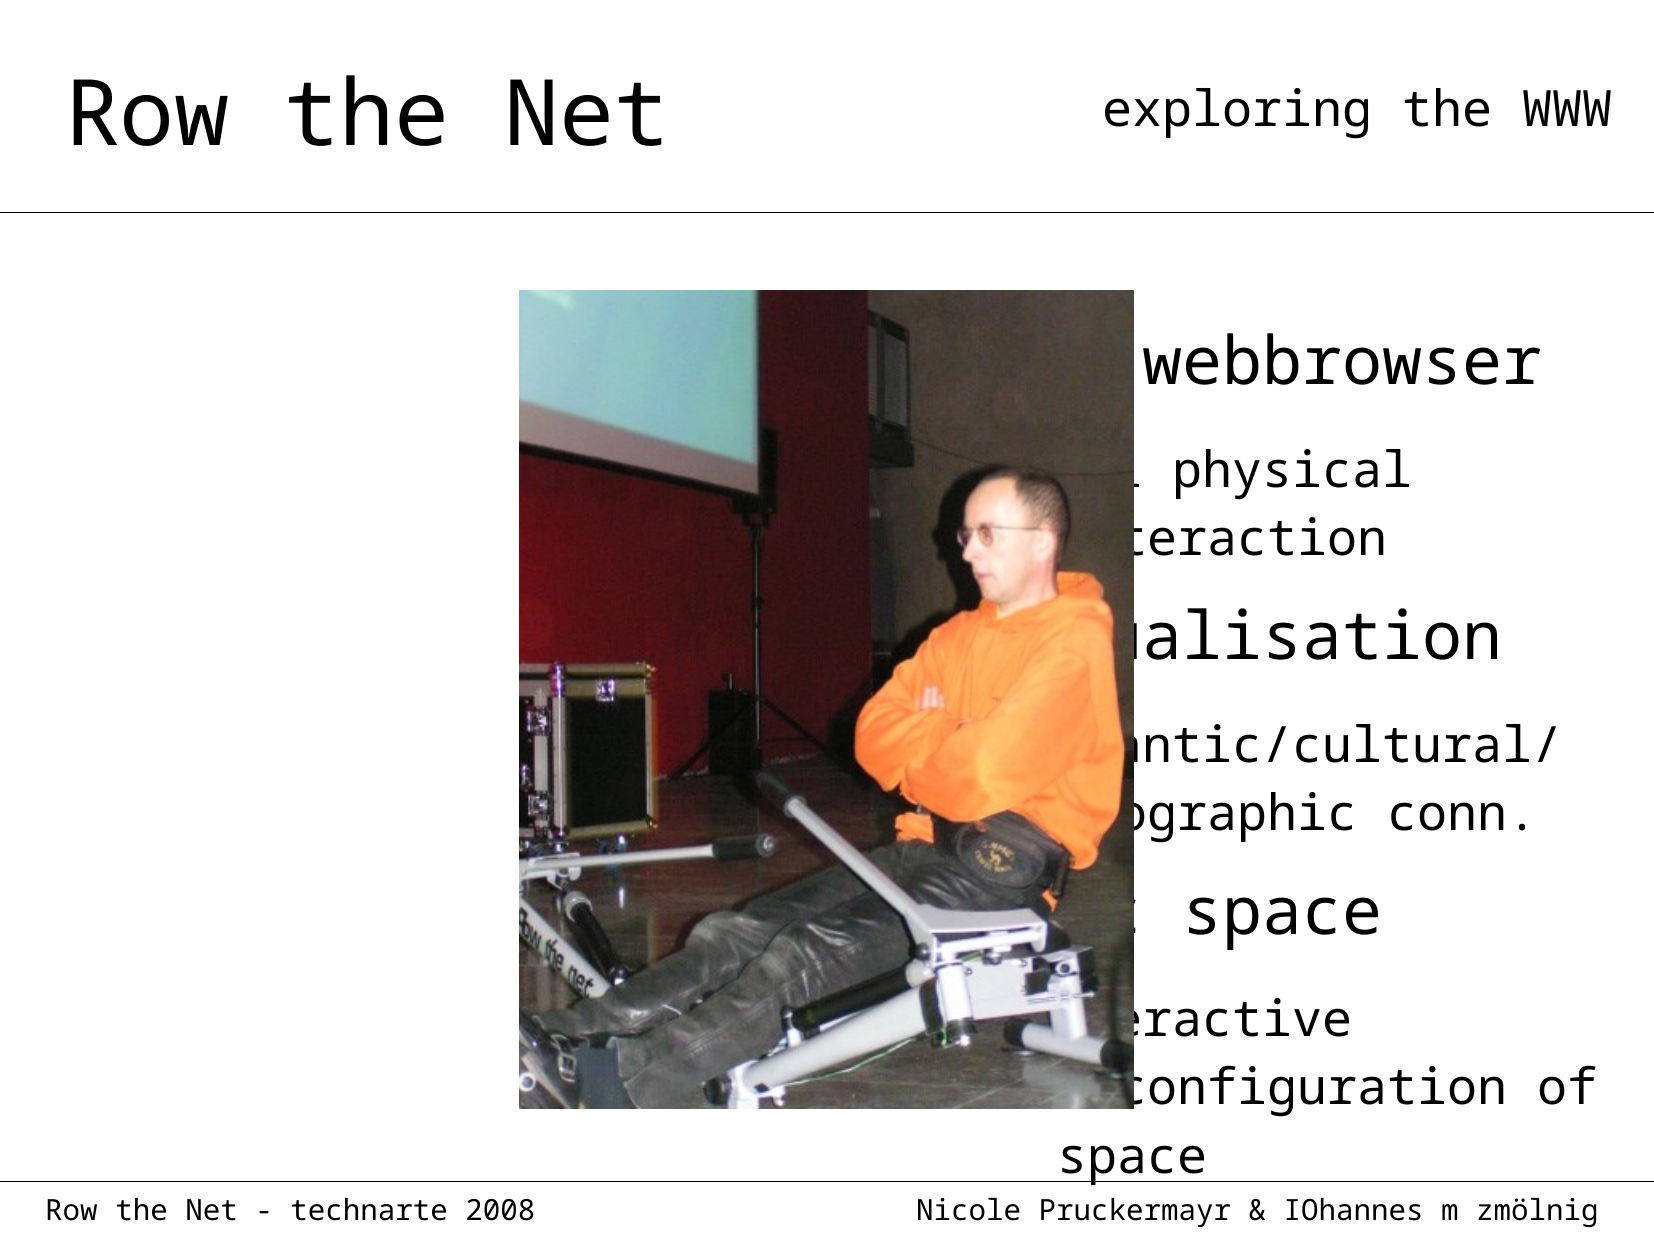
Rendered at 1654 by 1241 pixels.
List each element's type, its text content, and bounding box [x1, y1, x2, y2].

title exploring the WWW [750, 73, 1613, 142]
picture [138, 290, 1134, 1109]
list haptic webbrowser real physical interaction 3D-visualisation semantic/cultural/geographic conn. dynamic space interactive reconfiguration of space [845, 313, 1625, 1133]
